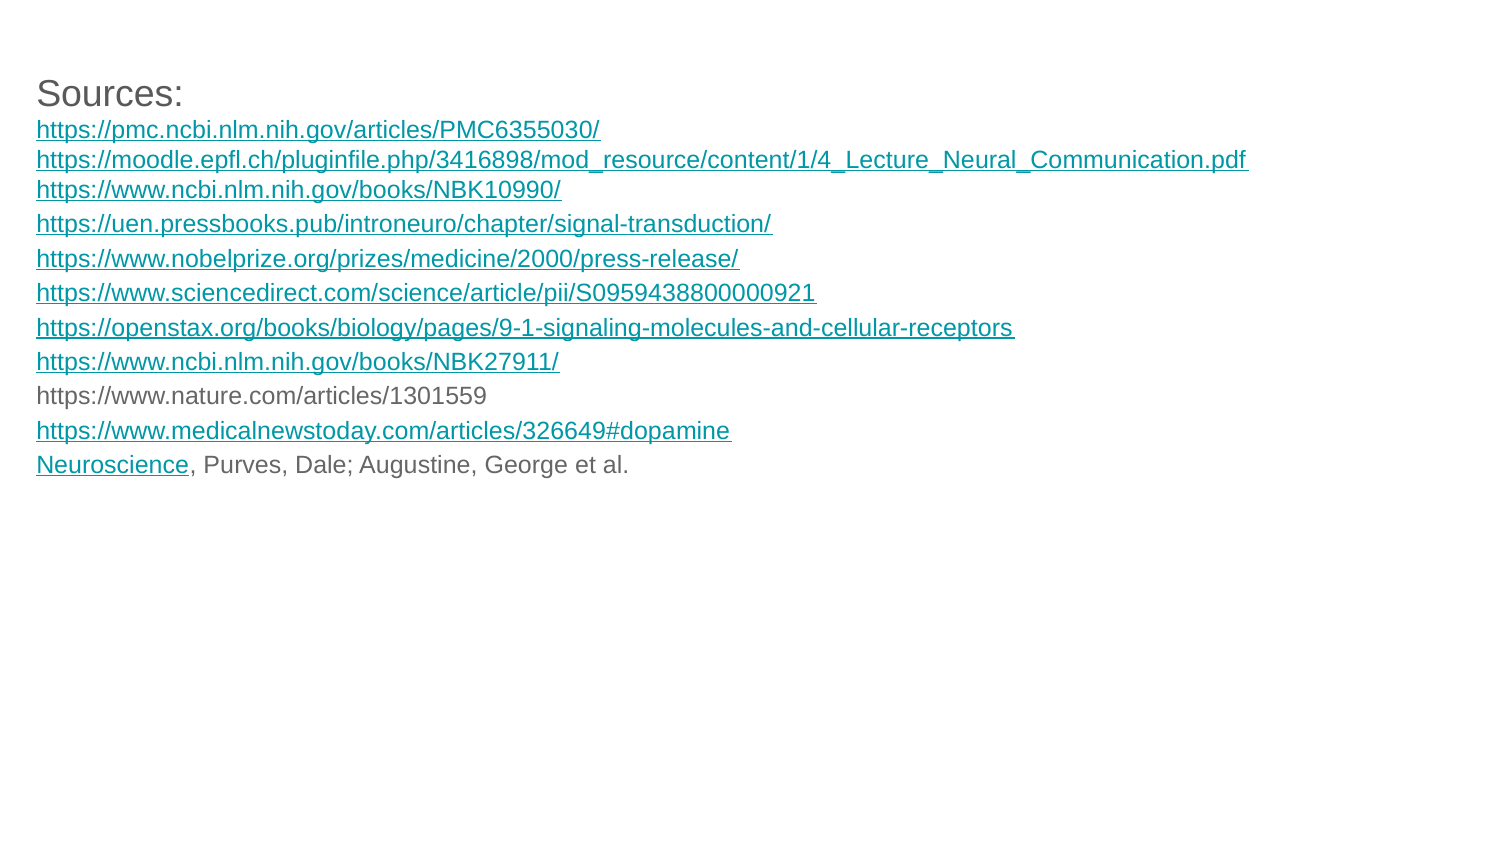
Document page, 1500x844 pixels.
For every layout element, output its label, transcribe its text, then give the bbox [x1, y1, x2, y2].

text_box Sources: https://pmc.ncbi.nlm.nih.gov/articles/PMC6355030/ https://moodle.epfl.ch/pluginfile.php/3416898/mod_resource/content/1/4_Lecture_Neural_Communication.pdf https://www.ncbi.nlm.nih.gov/books/NBK10990/ https://uen.pressbooks.pub/introneuro/chapter/signal-transduction/ https://www.nobelprize.org/prizes/medicine/2000/press-release/ https://www.sciencedirect.com/science/article/pii/S0959438800000921 https://openstax.org/books/biology/pages/9-1-signaling-molecules-and-cellular-receptors https://www.ncbi.nlm.nih.gov/books/NBK27911/ https://www.nature.com/articles/1301559 https://www.medicalnewstoday.com/articles/326649#dopamine Neuroscience, Purves, Dale; Augustine, George et al. [21, 53, 1500, 804]
